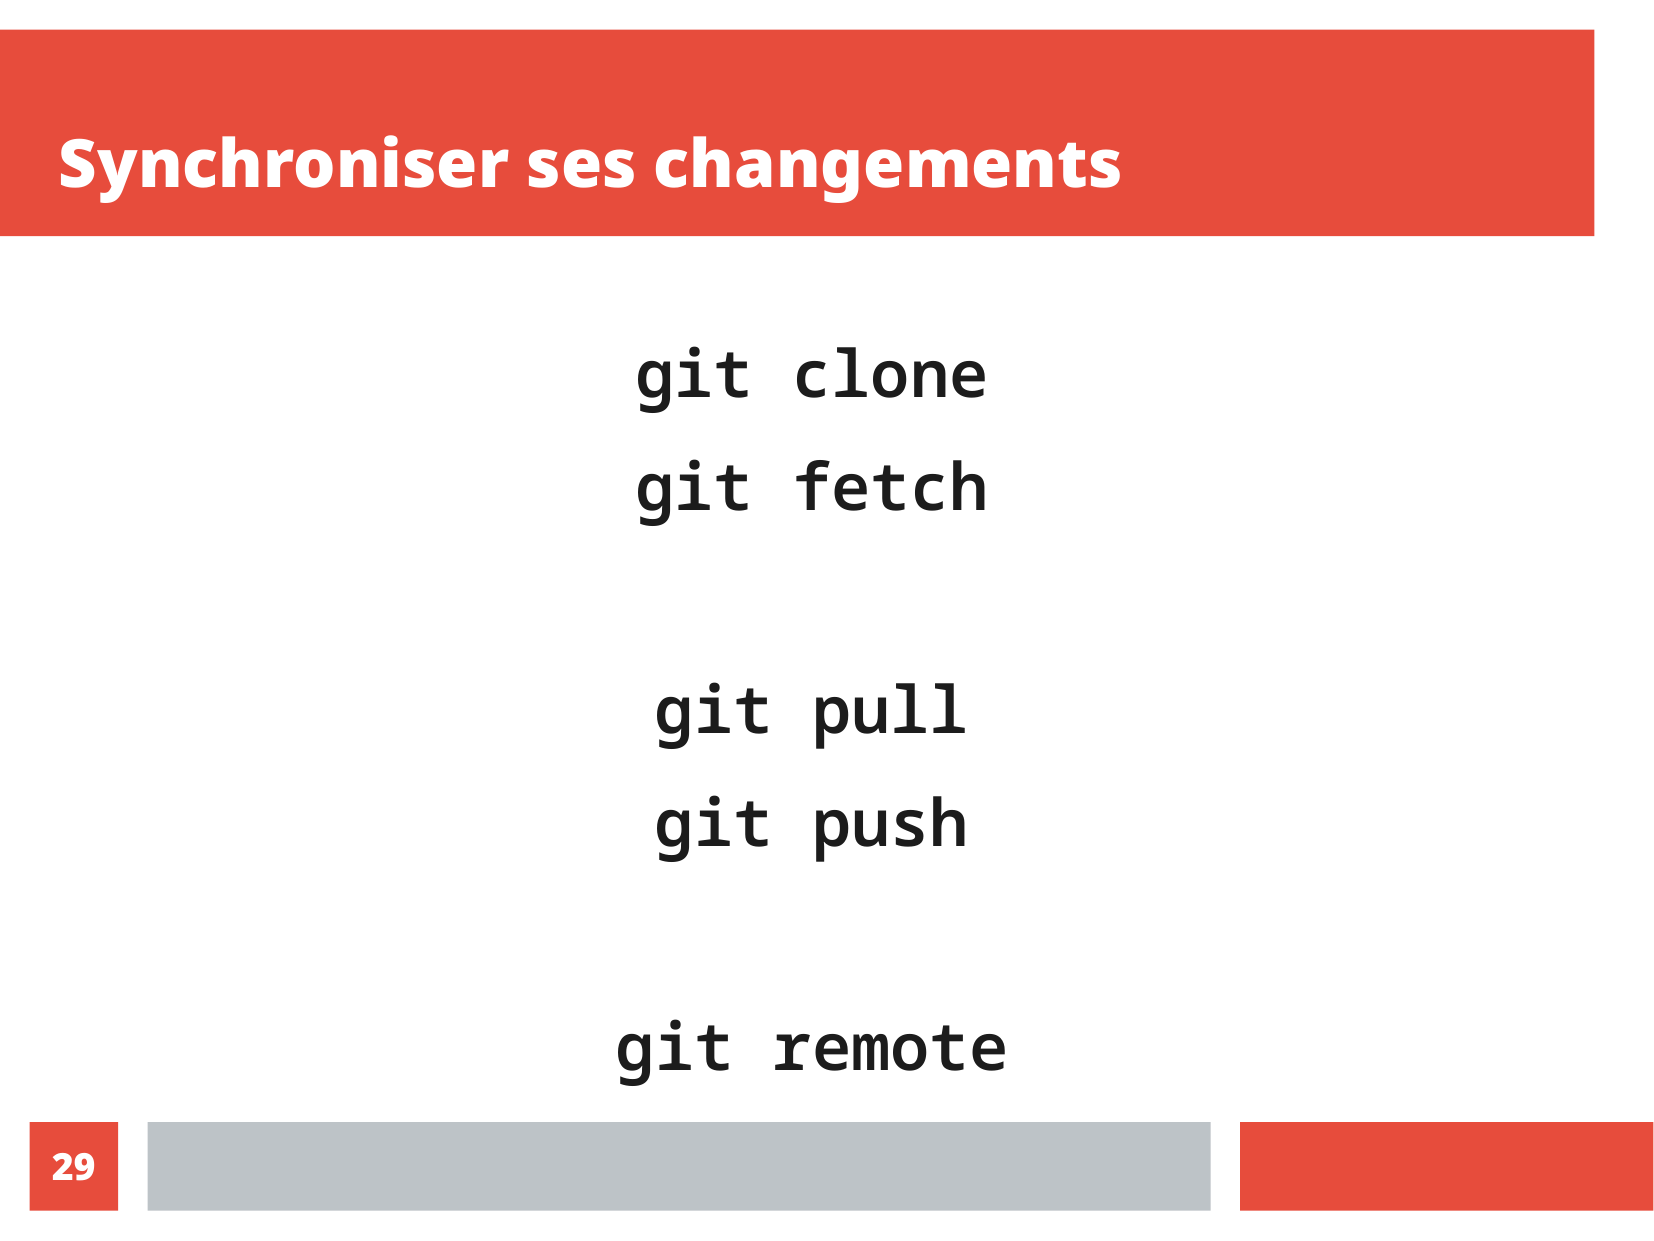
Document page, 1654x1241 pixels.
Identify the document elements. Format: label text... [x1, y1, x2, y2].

list git clone git fetch git pull git push git remote [59, 324, 1565, 1093]
title Synchroniser ses changements [59, 59, 1595, 207]
